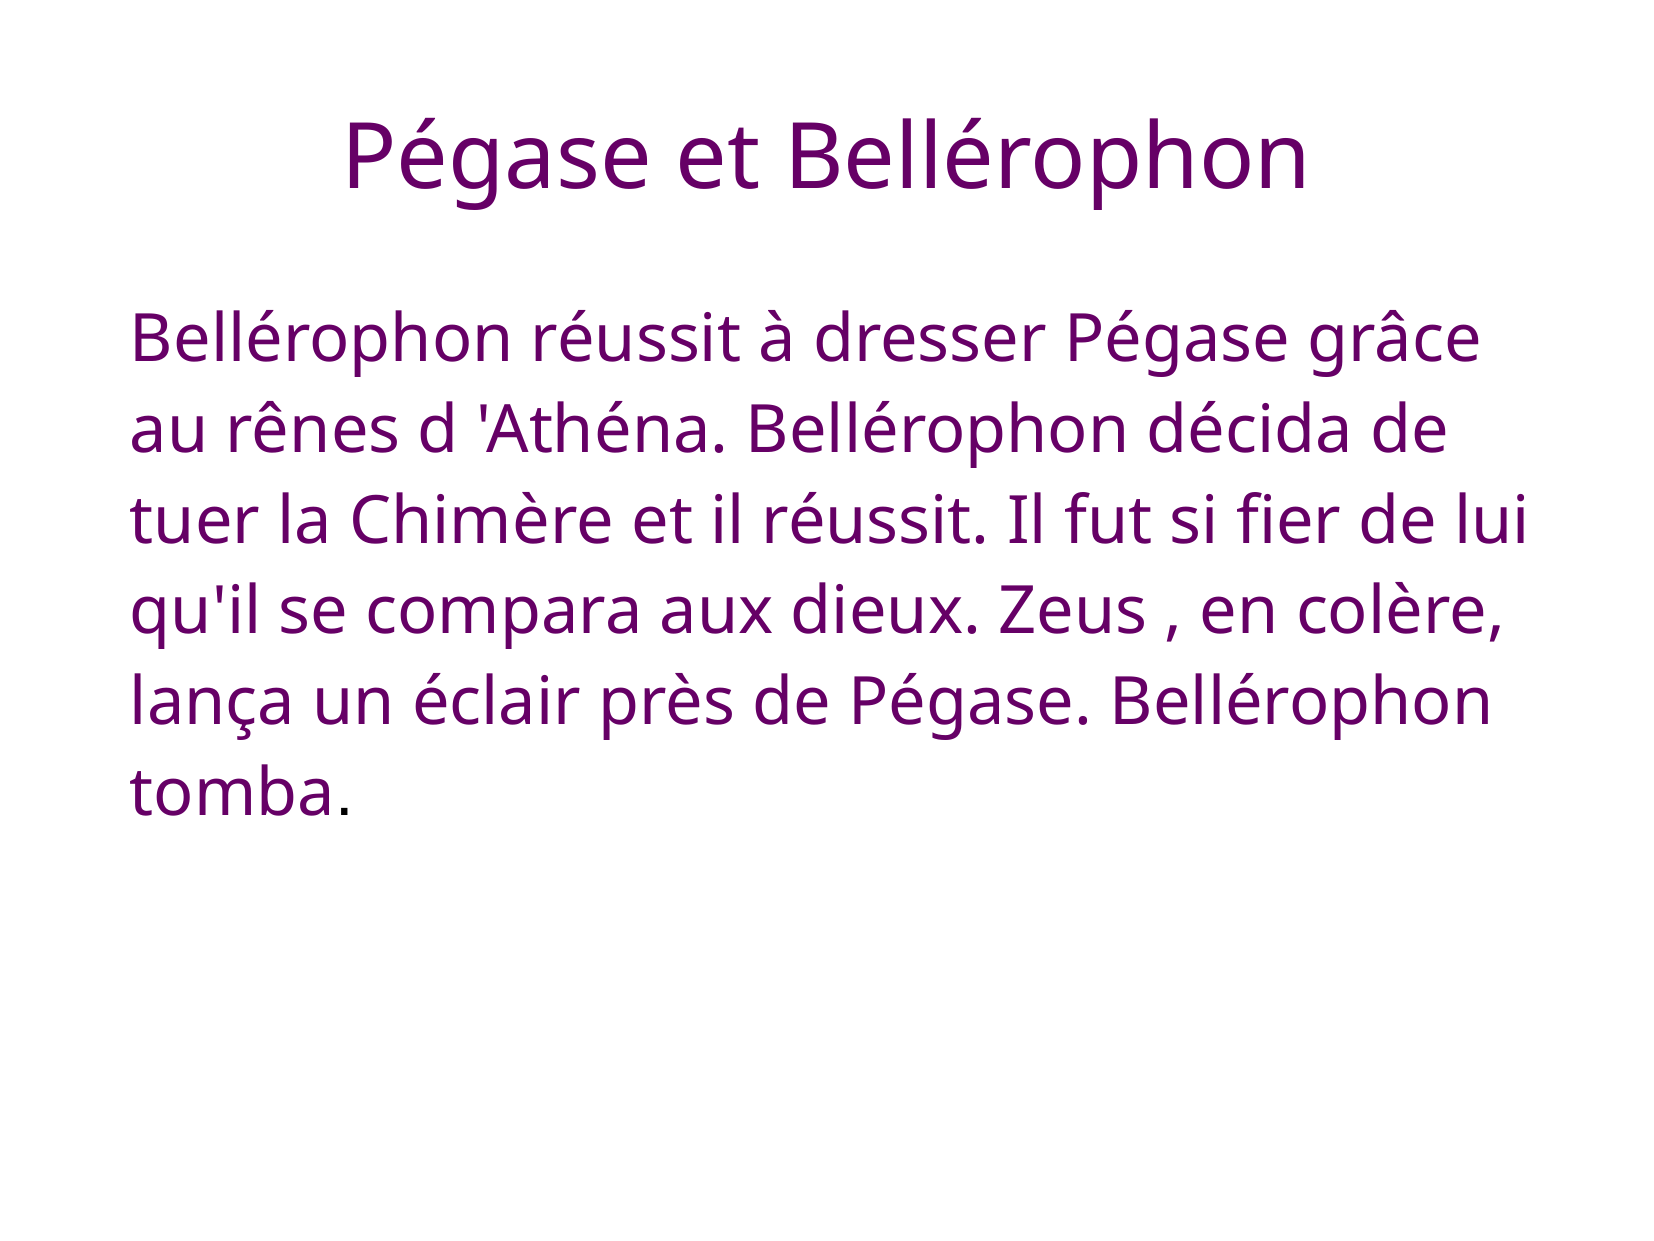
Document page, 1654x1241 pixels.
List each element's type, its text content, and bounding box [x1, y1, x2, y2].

list Bellérophon réussit à dresser Pégase grâce au rênes d 'Athéna. Bellérophon décida de tuer la Chimère et il réussit. Il fut si fier de lui qu'il se compara aux dieux. Zeus , en colère, lança un éclair près de Pégase. Bellérophon tomba. [59, 290, 1548, 1010]
title Pégase et Bellérophon [82, 49, 1571, 257]
